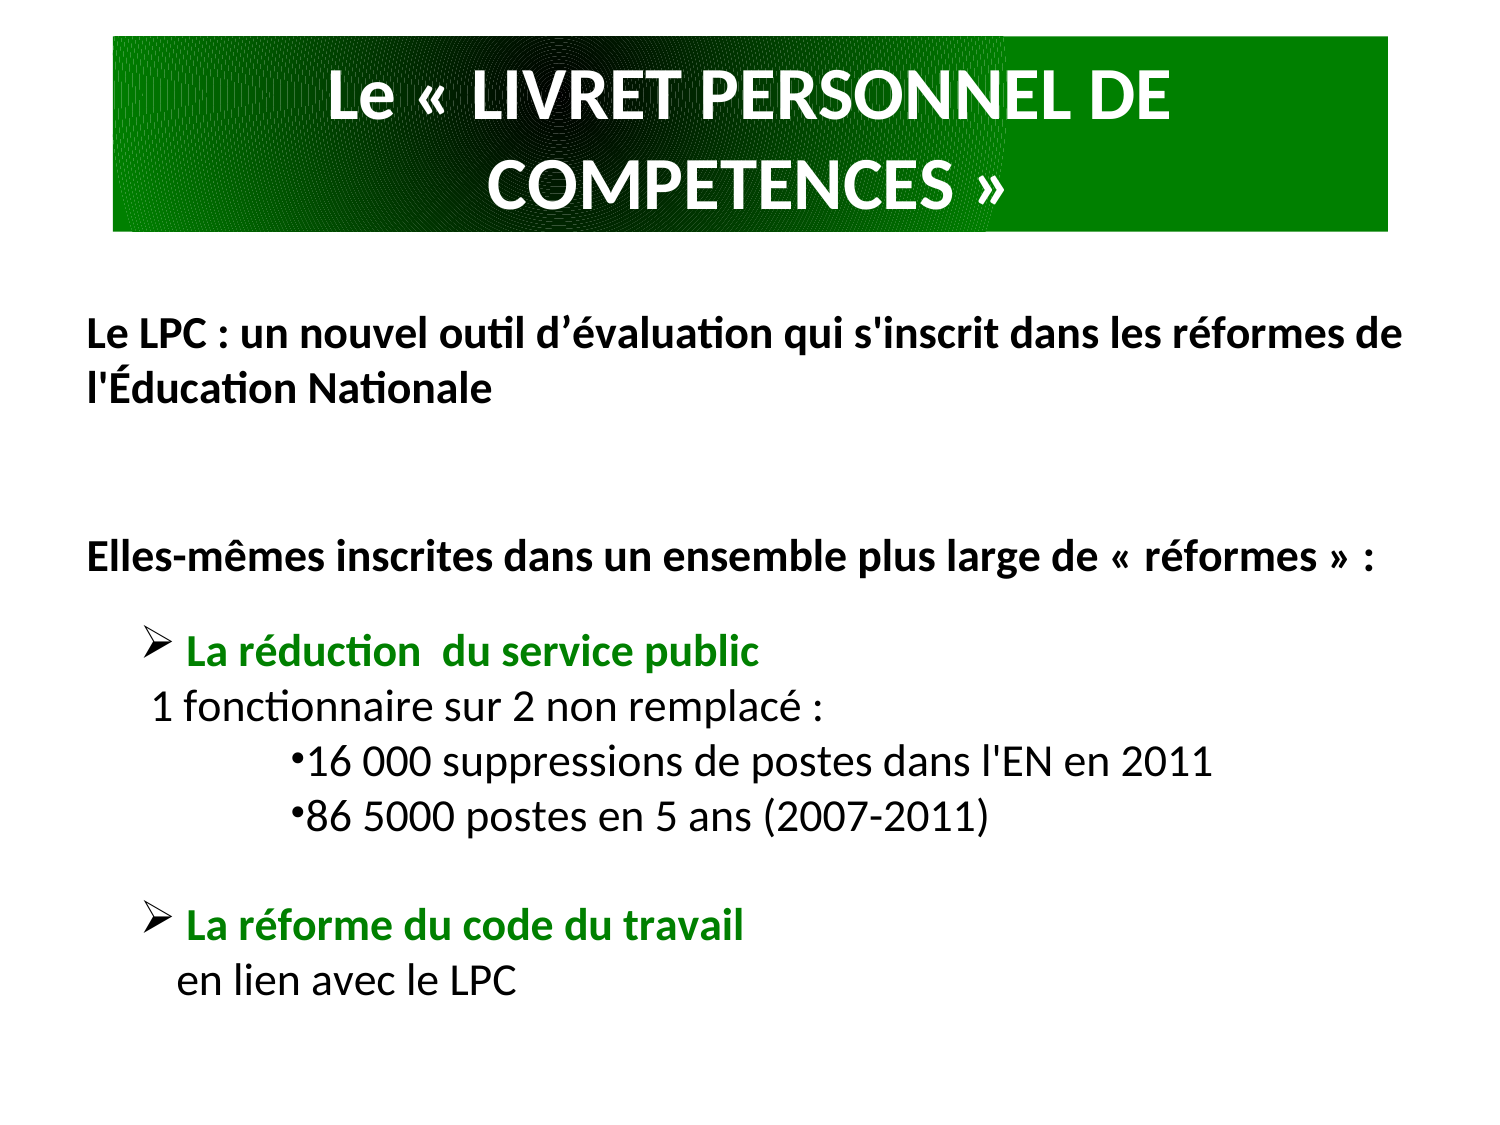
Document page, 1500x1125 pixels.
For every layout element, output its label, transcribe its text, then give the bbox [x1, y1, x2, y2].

title Le « LIVRET PERSONNEL DE COMPETENCES » [112, 36, 1388, 232]
text_box Le LPC : un nouvel outil d’évaluation qui s'inscrit dans les réformes de l'Éducation Nationale Elles-mêmes inscrites dans un ensemble plus large de « réformes » : [71, 295, 1447, 588]
text_box La réduction du service public 1 fonctionnaire sur 2 non remplacé : 16 000 suppressions de postes dans l'EN en 2011 86 5000 postes en 5 ans (2007-2011) La réforme du code du travail en lien avec le LPC [49, 612, 1363, 1097]
